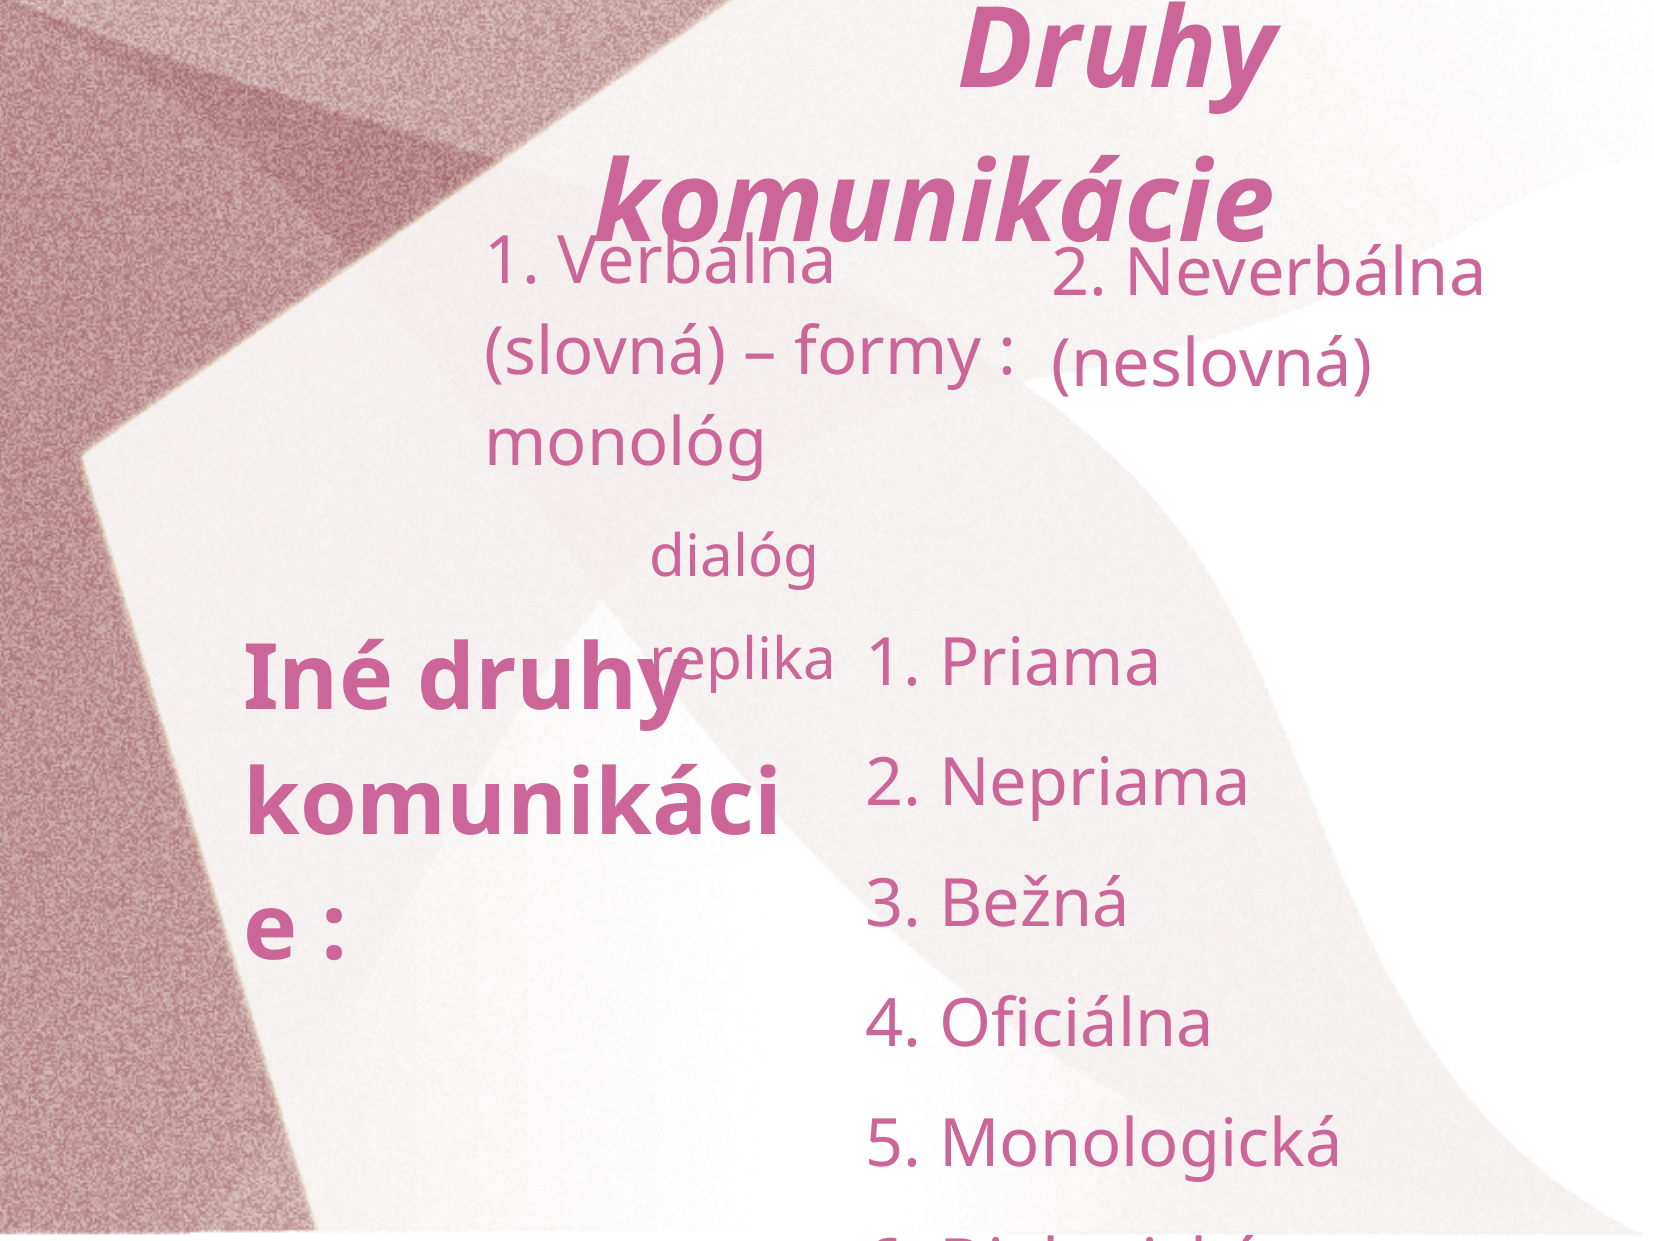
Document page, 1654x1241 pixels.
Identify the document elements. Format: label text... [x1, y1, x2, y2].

picture [0, 0, 1654, 1241]
list 1. Verbálna (slovná) – formy : monológ dialóg replika [413, 212, 1036, 553]
title Druhy komunikácie [265, 17, 1276, 225]
list 2. Neverbálna (neslovná) [980, 224, 1603, 523]
list Iné druhy komunikácie : [172, 611, 795, 910]
list 1. Priama 2. Nepriama 3. Bežná 4. Oficiálna 5. Monologická 6. Dialogická [794, 614, 1418, 1211]
